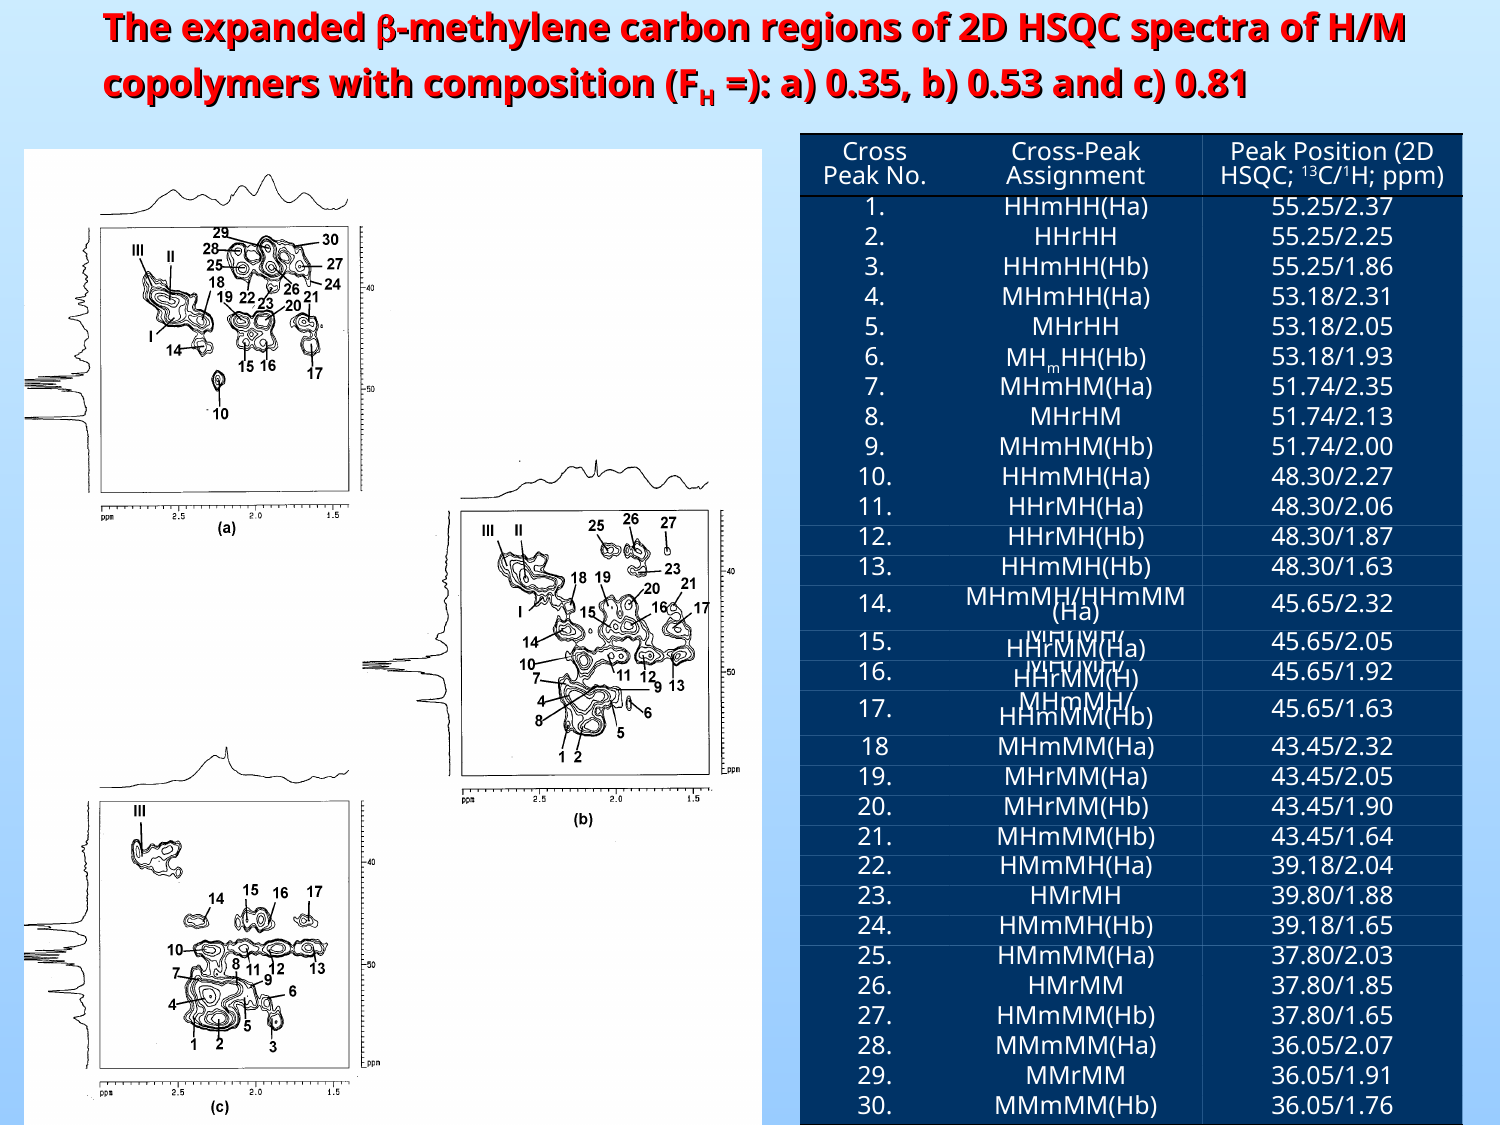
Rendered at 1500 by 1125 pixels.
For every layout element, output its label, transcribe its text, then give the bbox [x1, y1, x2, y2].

text_box 12. [800, 526, 950, 556]
text_box HMrMH [950, 886, 1203, 916]
text_box 8. [800, 406, 950, 436]
text_box 55.25/2.25 [1203, 227, 1463, 257]
text_box 27. [800, 1006, 950, 1036]
text_box MHmMM(Hb) [950, 826, 1203, 856]
text_box MHrHH [1037, 317, 1048, 331]
text_box MHmHH(Ha) [950, 287, 1203, 317]
text_box HHmHH(Ha) [950, 197, 1203, 227]
text_box MMrMM [1054, 1066, 1065, 1080]
text_box HHmHH(Hb) [950, 257, 1203, 287]
text_box 36.05/1.76 [1203, 1096, 1463, 1124]
text_box 7. [800, 377, 950, 406]
text_box 14. [800, 586, 950, 631]
text_box HMmMH(Ha) [950, 856, 1203, 886]
text_box 37.80/1.65 [1203, 1006, 1463, 1036]
text_box MHmHH(Hb) [950, 347, 1203, 377]
text_box HMrMH [1054, 886, 1065, 900]
text_box 39.18/1.65 [1203, 916, 1463, 946]
text_box 20. [800, 796, 950, 826]
text_box MMmMM(Hb) [950, 1096, 1203, 1124]
text_box 15. [800, 631, 950, 661]
text_box 43.45/2.05 [1203, 766, 1463, 796]
text_box HMrMM [950, 976, 1203, 1006]
text_box MHrMH/HHrMM(H) [950, 661, 1203, 691]
text_box 2. [800, 227, 950, 257]
text_box 24. [800, 916, 950, 946]
text_box MHrMH/HHrMM(Ha) [1101, 631, 1203, 661]
text_box HHrMH(Hb) [950, 526, 1203, 556]
text_box 43.45/2.32 [1203, 736, 1463, 766]
text_box HMrMM [1107, 976, 1118, 990]
text_box MHrHH [950, 317, 1203, 347]
text_box 48.30/2.06 [1203, 496, 1463, 526]
text_box MHmMH/HHmMM(Hb) [950, 691, 1203, 736]
text_box 37.80/2.03 [1203, 946, 1463, 976]
text_box 17. [800, 691, 950, 736]
text_box MMrMM [950, 1066, 1203, 1096]
text_box MHmMH/HHmMM (Ha) [950, 586, 1203, 631]
text_box 51.74/2.00 [1203, 436, 1463, 466]
text_box HHrHH [950, 227, 1203, 257]
text_box 6. [868, 356, 875, 363]
text_box Peak Position (2D HSQC; 13C/1H; ppm) [1203, 135, 1463, 195]
text_box HHmMH(Hb) [950, 556, 1203, 586]
text_box 51.74/2.35 [1203, 377, 1463, 406]
text_box 45.65/2.32 [1203, 586, 1463, 631]
text_box 21. [800, 826, 950, 856]
text_box 45.65/1.92 [1203, 661, 1463, 691]
text_box 3. [800, 257, 950, 287]
text_box 25. [800, 946, 950, 976]
text_box 10. [800, 466, 950, 496]
text_box 1. [800, 197, 950, 227]
text_box 18 [800, 736, 950, 766]
text_box MHmHM(Ha) [950, 377, 1203, 406]
text_box 30. [800, 1096, 950, 1124]
text_box MHmHM(Hb) [950, 436, 1203, 466]
text_box 28. [800, 1036, 950, 1066]
text_box 48.30/2.27 [1203, 466, 1463, 496]
text_box 4. [867, 291, 873, 299]
text_box MHrMM(Ha) [950, 766, 1203, 796]
text_box 4. [800, 287, 950, 317]
text_box 45.65/2.05 [1203, 631, 1463, 661]
text_box 11. [800, 496, 950, 526]
text_box 53.18/2.05 [1203, 317, 1463, 347]
text_box HMrMM [1084, 976, 1095, 990]
text_box MMrMM [1086, 1066, 1097, 1080]
text_box 16. [800, 661, 950, 691]
text_box MMmMM(Ha) [950, 1036, 1203, 1066]
text_box Cross-Peak Assignment [950, 135, 1203, 195]
text_box MMrMM [1031, 1066, 1042, 1080]
text_box 55.25/1.86 [1203, 257, 1463, 287]
text_box 26. [800, 976, 950, 1006]
text_box 6. [800, 347, 950, 377]
text_box 55.25/2.37 [1203, 197, 1463, 227]
text_box 43.45/1.64 [1203, 826, 1463, 856]
text_box 53.18/2.31 [1203, 287, 1463, 317]
text_box HMmMH(Hb) [950, 916, 1203, 946]
text_box 30. [874, 1098, 882, 1112]
text_box Cross Peak No. [800, 135, 950, 195]
text_box HMmMM(Hb) [950, 1006, 1203, 1036]
text_box 13. [800, 556, 950, 586]
picture [24, 149, 762, 1125]
text_box HMrMM [1051, 976, 1062, 990]
text_box 23. [800, 886, 950, 916]
text_box HHmMH(Ha) [950, 466, 1203, 496]
text_box HMrMH [1086, 886, 1097, 900]
text_box MHmMM(Ha) [950, 736, 1203, 766]
text_box MMrMM [1109, 1066, 1120, 1080]
text_box 53.18/1.93 [1203, 347, 1463, 377]
text_box MHrMM(Hb) [950, 796, 1203, 826]
text_box 22. [800, 856, 950, 886]
text_box 48.30/1.63 [1203, 556, 1463, 586]
text_box MHrHM [950, 406, 1203, 436]
text_box 39.80/1.88 [1203, 886, 1463, 916]
text_box HHrMH(Ha) [950, 496, 1203, 526]
text_box MHrMH/HHrMM(Ha) [950, 631, 1102, 661]
text_box HMmMM(Ha) [950, 946, 1203, 976]
text_box 29. [800, 1066, 950, 1096]
text_box 36.05/1.91 [1203, 1066, 1463, 1096]
text_box 48.30/1.87 [1203, 526, 1463, 556]
text_box 9. [800, 436, 950, 466]
text_box 39.18/2.04 [1203, 856, 1463, 886]
text_box 36.05/2.07 [1203, 1036, 1463, 1066]
text_box 45.65/1.63 [1203, 691, 1463, 736]
text_box 37.80/1.85 [1203, 976, 1463, 1006]
text_box MHrMH/HHrMM(H) [1063, 661, 1078, 683]
text_box 51.74/2.13 [1203, 406, 1463, 436]
title The expanded -methylene carbon regions of 2D HSQC spectra of H/M copolymers with composition (FH =): a) 0.35, b) 0.53 and c) 0.81 [87, 0, 1438, 138]
text_box 19. [800, 766, 950, 796]
text_box 43.45/1.90 [1203, 796, 1463, 826]
text_box 5. [800, 317, 950, 347]
